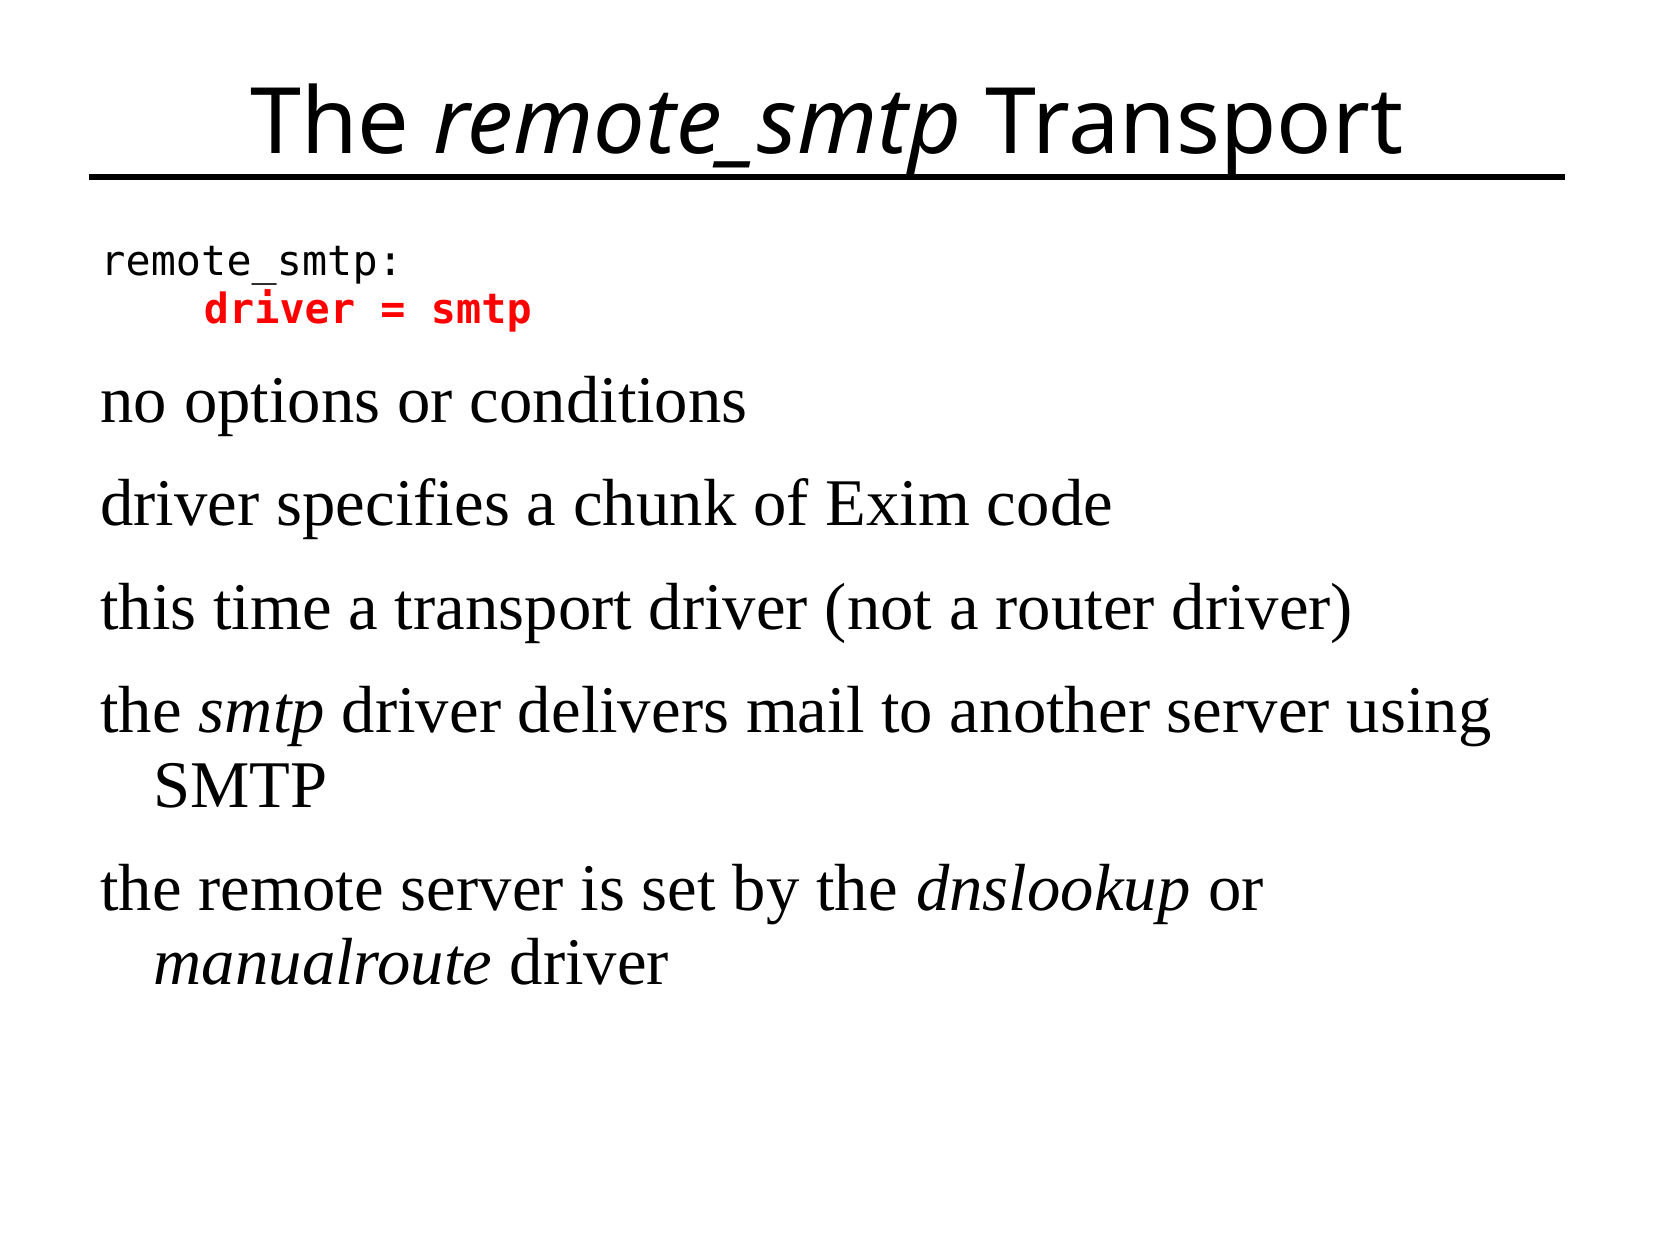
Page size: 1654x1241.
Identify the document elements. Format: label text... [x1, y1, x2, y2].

title The remote_smtp Transport [82, 29, 1571, 207]
list remote_smtp: driver = smtp no options or conditions driver specifies a chunk of Exim code this time a transport driver (not a router driver) the smtp driver delivers mail to another server using SMTP the remote server is set by the dnslookup or manualroute driver [82, 236, 1571, 1123]
